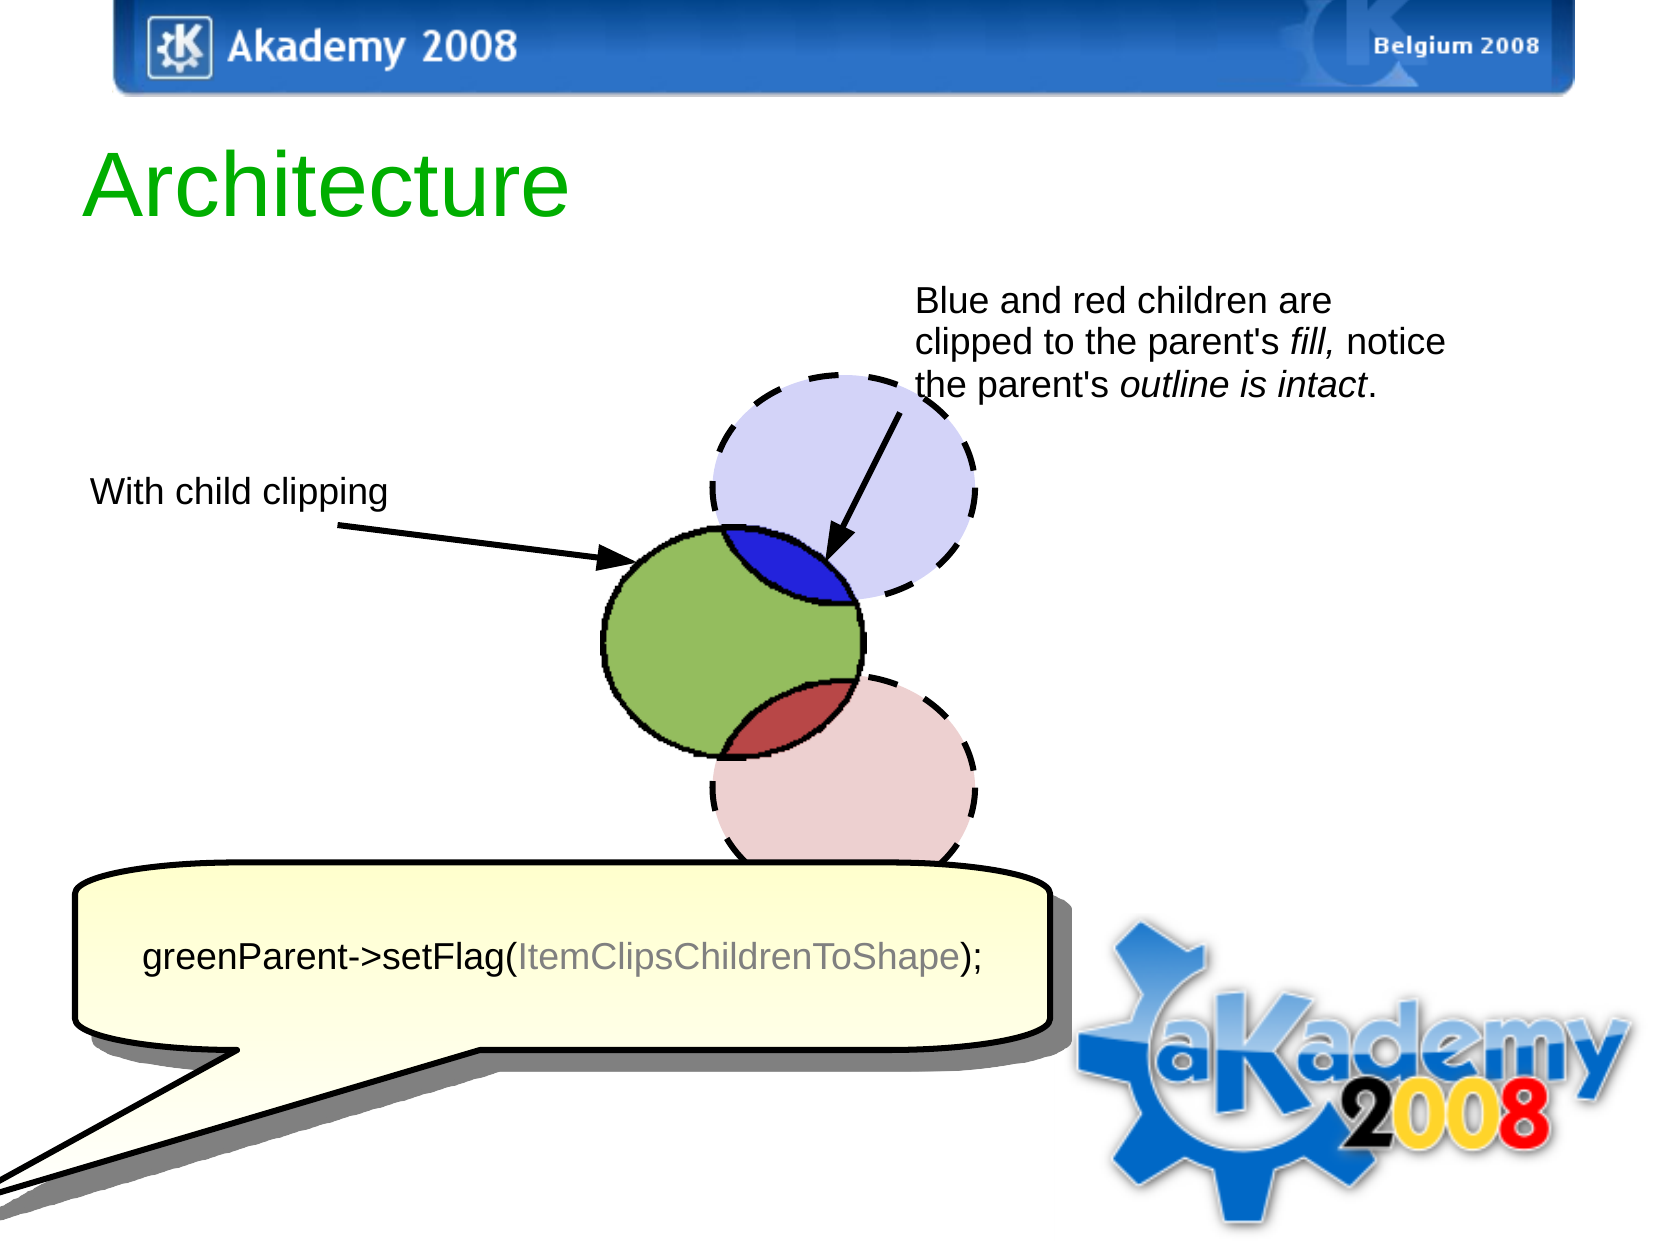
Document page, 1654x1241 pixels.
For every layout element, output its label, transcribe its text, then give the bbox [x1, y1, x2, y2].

text_box [712, 676, 976, 864]
picture [112, 0, 1575, 98]
picture [1053, 913, 1654, 1241]
text_box Blue and red children are clipped to the parent's fill, notice the parent's outline is intact. [900, 271, 1463, 413]
title Architecture [82, 112, 1571, 257]
picture [600, 524, 867, 761]
text_box With child clipping [75, 463, 638, 521]
text_box [712, 375, 900, 524]
text_box [849, 413, 976, 599]
text_box greenParent->setFlag(ItemClipsChildrenToShape); [0, 862, 1051, 1193]
